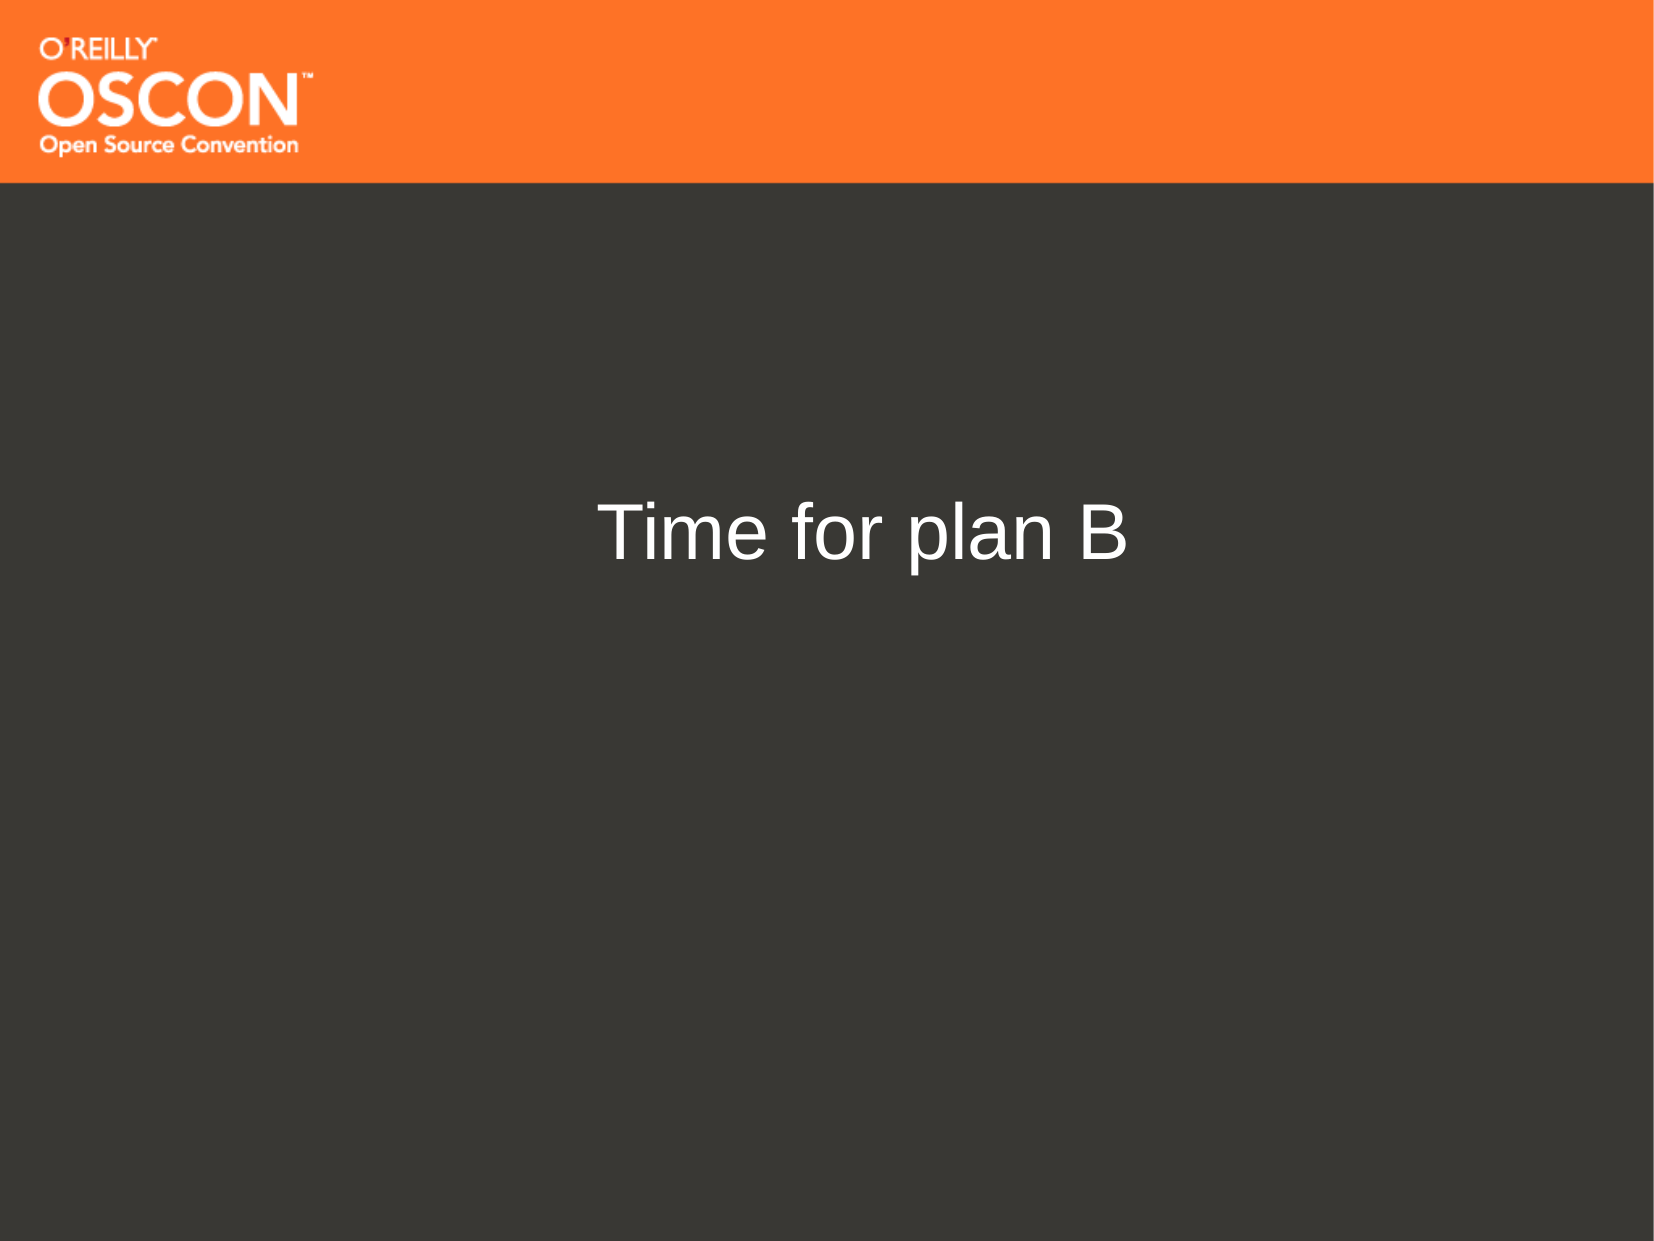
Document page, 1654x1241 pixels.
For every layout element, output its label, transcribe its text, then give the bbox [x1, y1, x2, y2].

list Time for plan B [37, 219, 1628, 1218]
title [356, 31, 1624, 187]
picture [0, 0, 1654, 1241]
